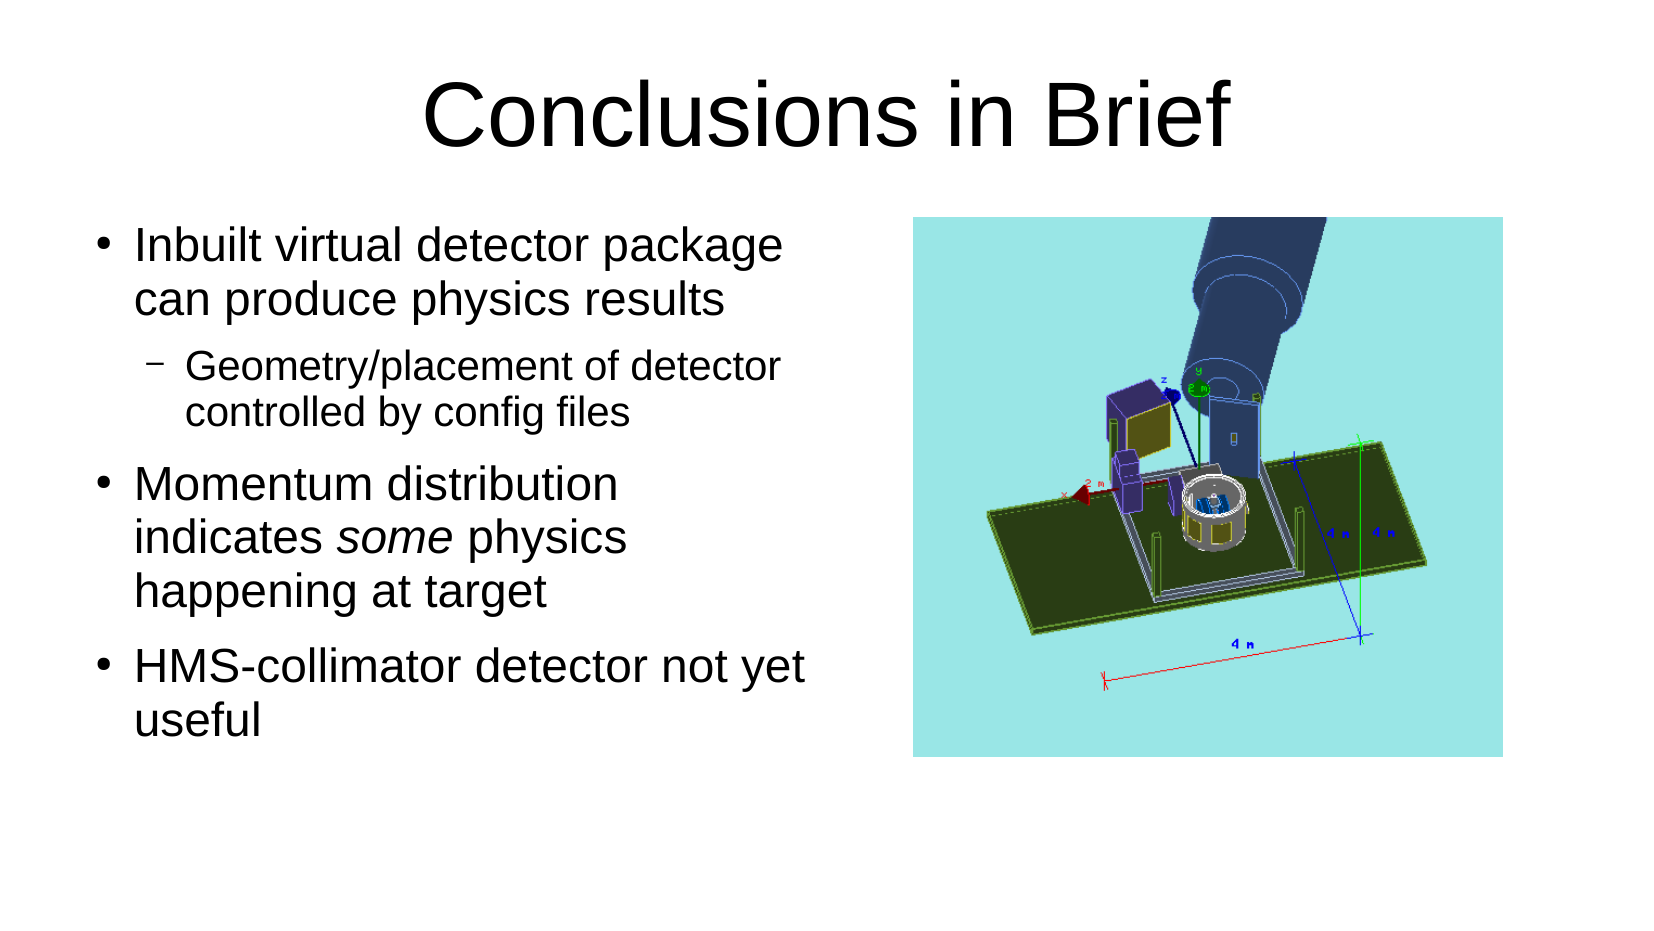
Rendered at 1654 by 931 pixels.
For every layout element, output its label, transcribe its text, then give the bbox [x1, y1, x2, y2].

list Inbuilt virtual detector package can produce physics results Geometry/placement of detector controlled by config files Momentum distribution indicates some physics happening at target HMS-collimator detector not yet useful [82, 217, 809, 758]
picture [913, 217, 1503, 758]
title Conclusions in Brief [82, 37, 1571, 193]
